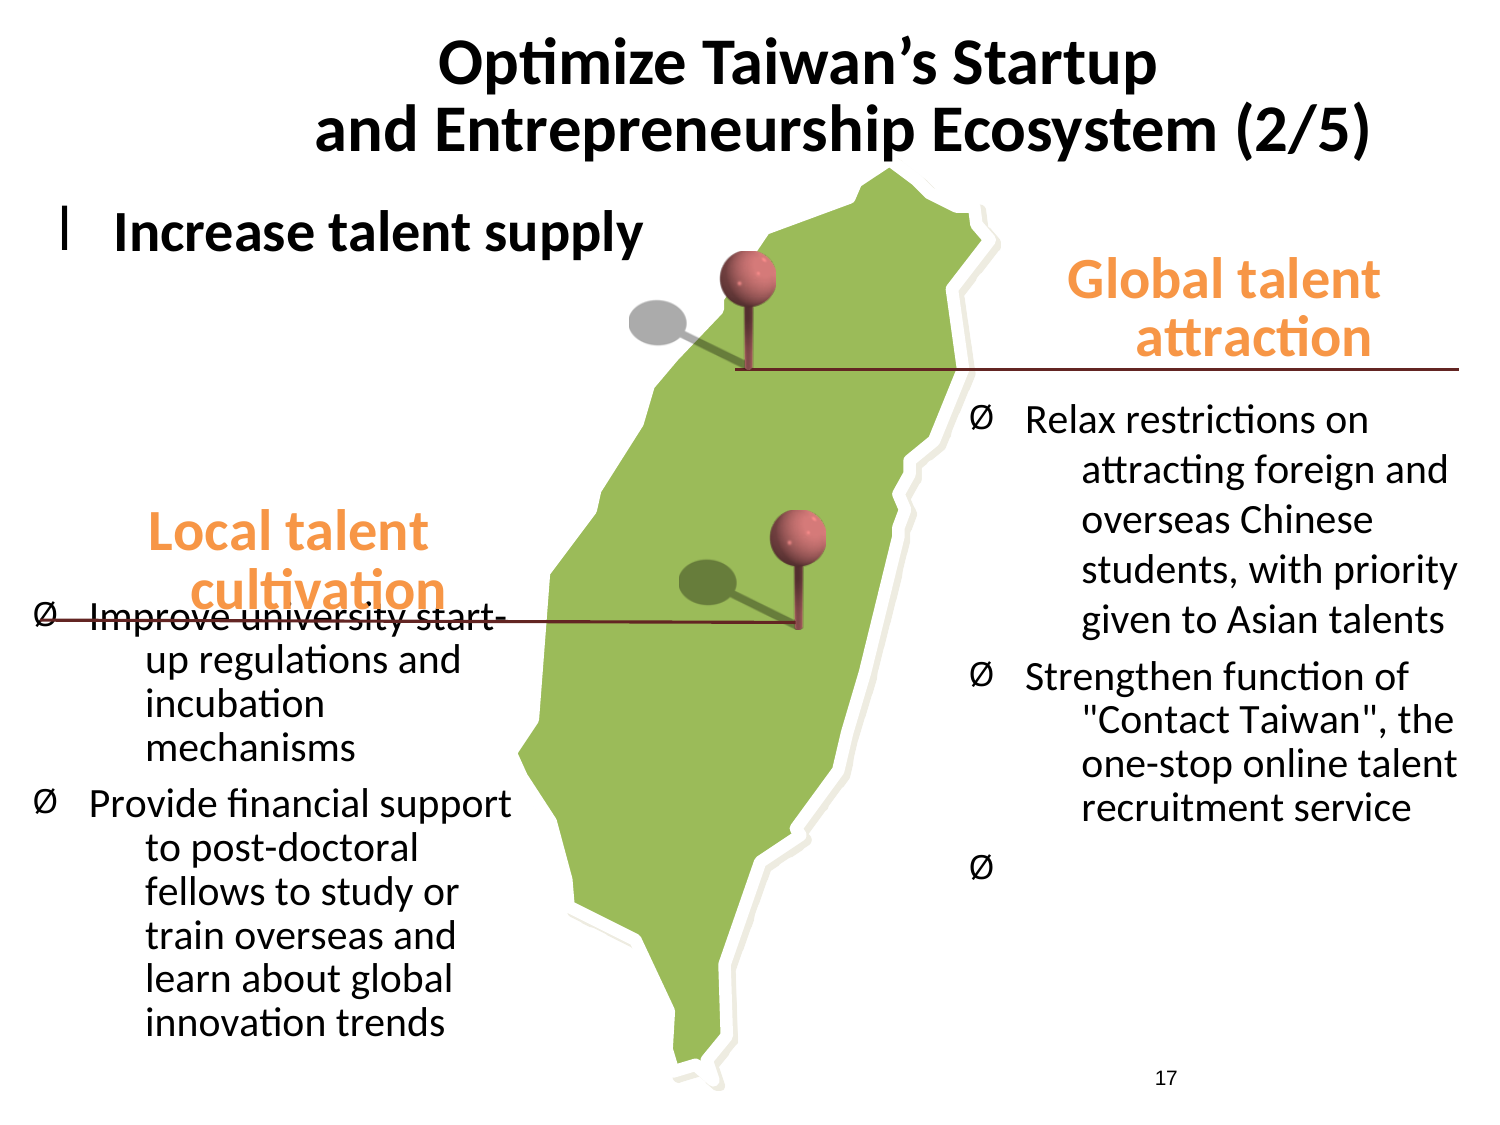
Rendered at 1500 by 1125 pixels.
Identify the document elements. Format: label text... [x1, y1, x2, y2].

text_box Increase talent supply [42, 185, 664, 318]
text_box Relax restrictions on attracting foreign and overseas Chinese students, with priority given to Asian talents Strengthen function of "Contact Taiwan", the one-stop online talent recruitment service [954, 384, 1500, 900]
text_box [542, 370, 962, 1081]
text_box Local talent cultivation [42, 495, 537, 620]
text_box Local talent cultivation [42, 622, 537, 630]
text_box Optimize Taiwan’s Startup and Entrepreneurship Ecosystem (2/5) [177, 23, 1436, 172]
picture [629, 251, 776, 370]
text_box Improve university start-up regulations and incubation mechanisms Provide financial support to post-doctoral fellows to study or train overseas and learn about global innovation trends [18, 587, 561, 1053]
text_box [749, 172, 990, 368]
text_box 17 [1139, 1046, 1490, 1107]
text_box Global talent attraction [962, 243, 1488, 378]
picture [679, 510, 826, 630]
